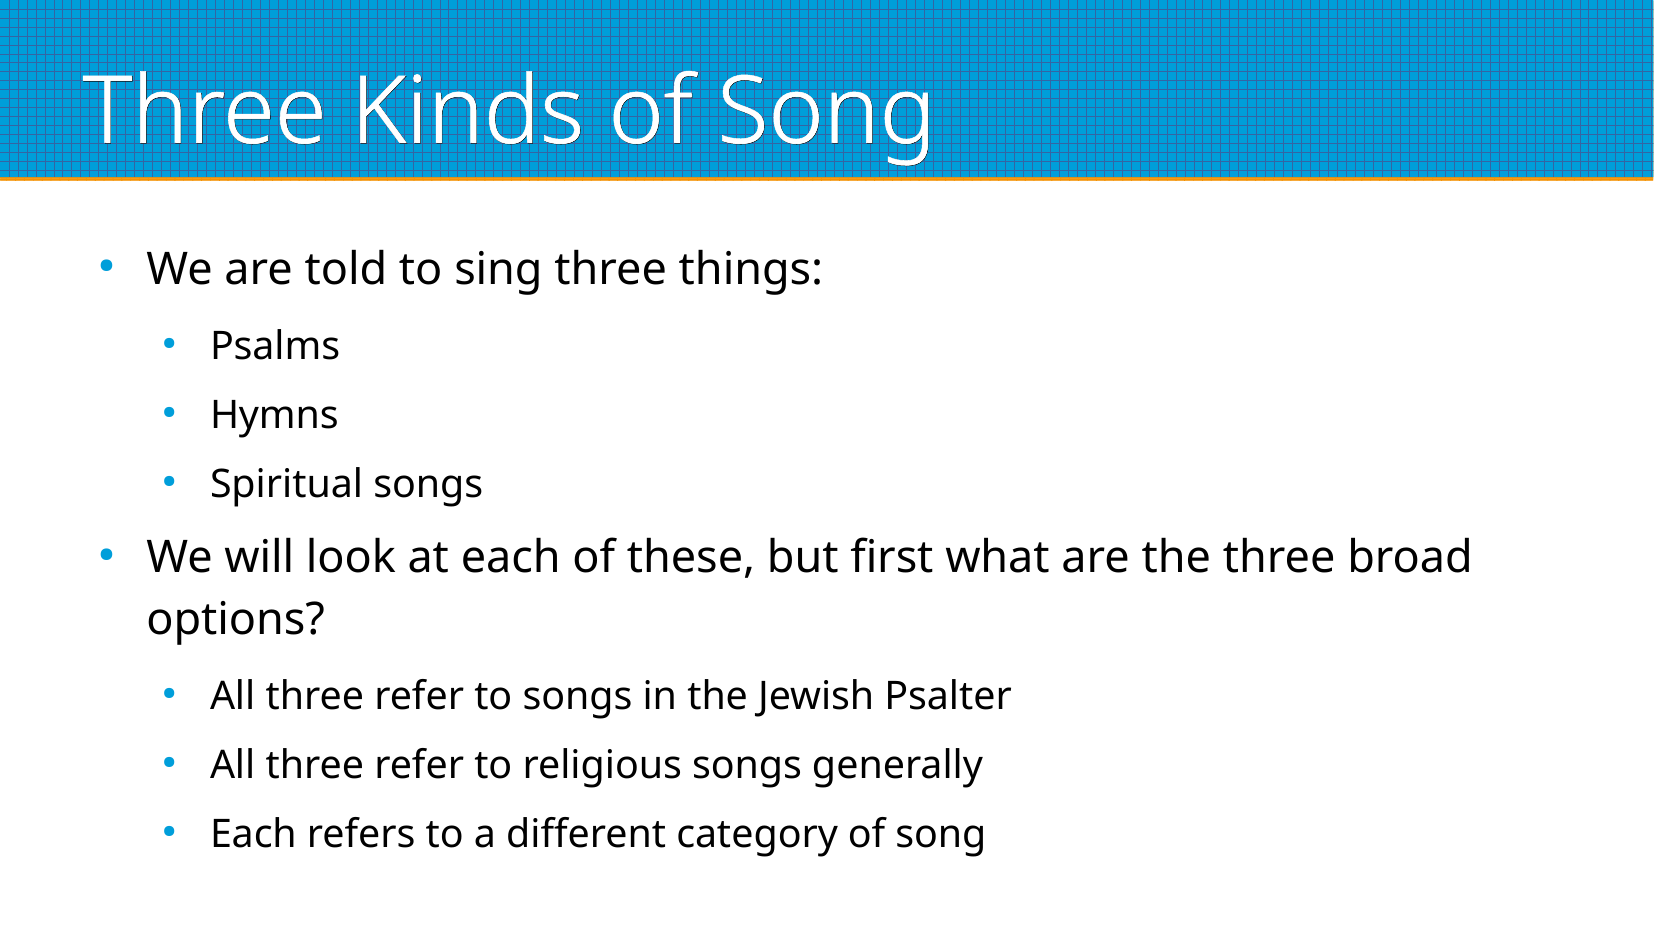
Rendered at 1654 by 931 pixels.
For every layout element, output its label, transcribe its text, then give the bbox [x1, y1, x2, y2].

list We are told to sing three things: Psalms Hymns Spiritual songs We will look at each of these, but first what are the three broad options? All three refer to songs in the Jewish Psalter All three refer to religious songs generally Each refers to a different category of song [82, 236, 1613, 863]
title Three Kinds of Song [82, 14, 1571, 171]
